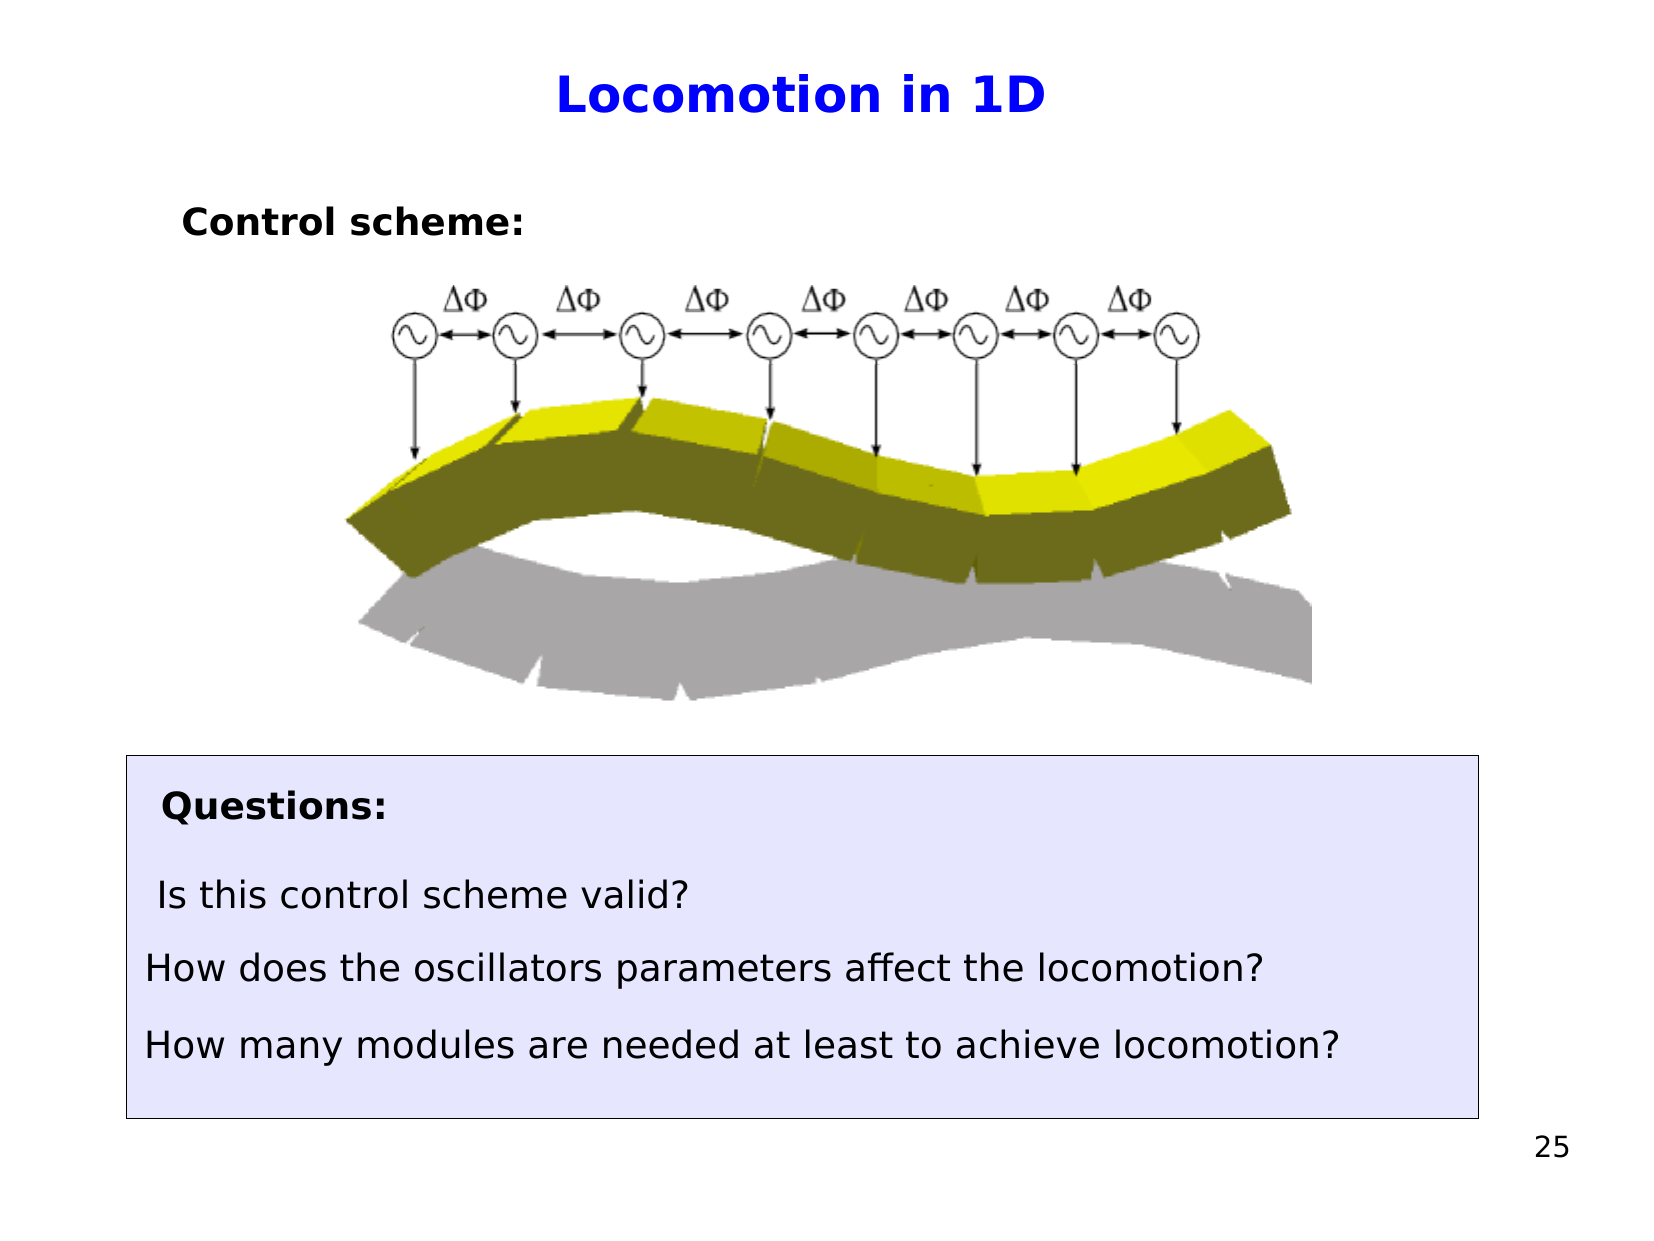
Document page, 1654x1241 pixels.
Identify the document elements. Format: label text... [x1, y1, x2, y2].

text_box [126, 755, 1479, 1119]
text_box How many modules are needed at least to achieve locomotion? [129, 1016, 1358, 1076]
text_box Is this control scheme valid? [129, 866, 706, 926]
text_box Questions: [146, 777, 403, 836]
text_box Locomotion in 1D [541, 58, 1062, 132]
text_box How does the oscillators parameters affect the locomotion? [129, 938, 1282, 998]
text_box Control scheme: [166, 193, 541, 252]
picture [325, 285, 1312, 711]
